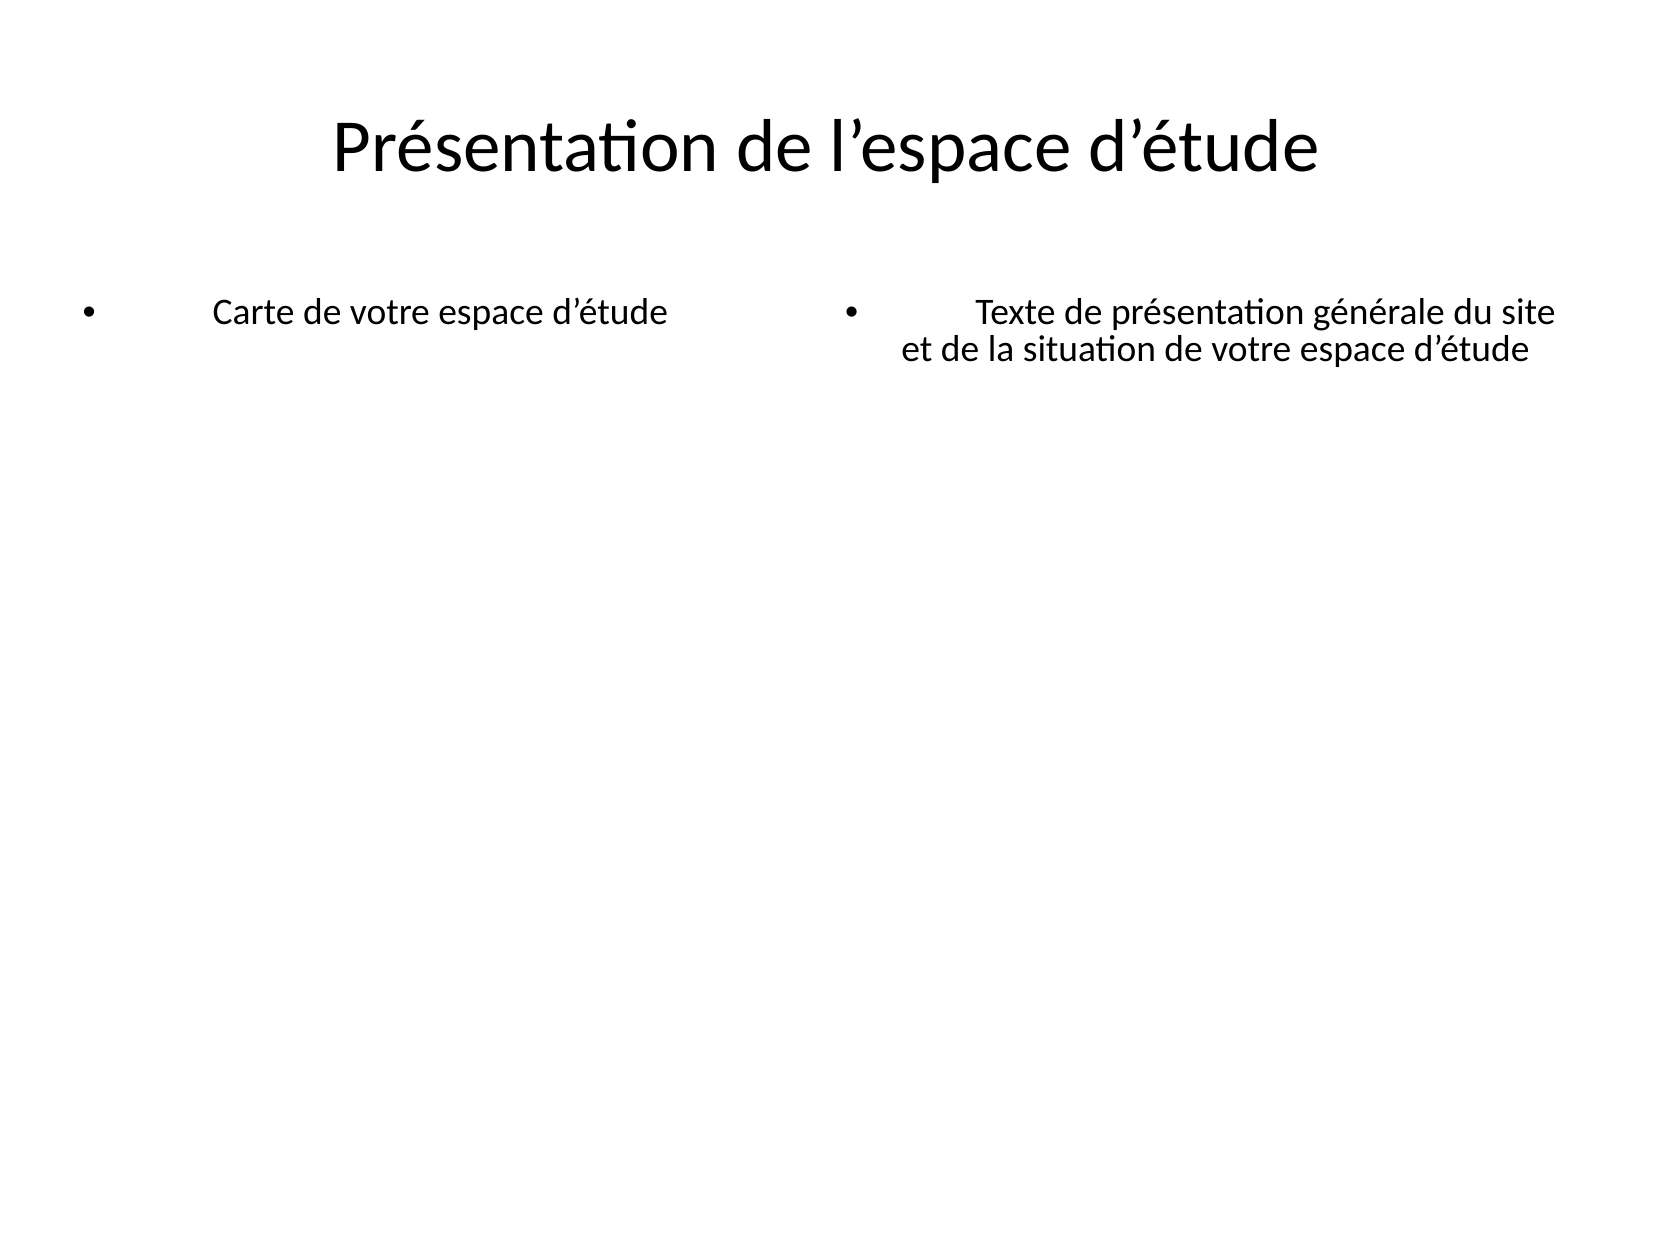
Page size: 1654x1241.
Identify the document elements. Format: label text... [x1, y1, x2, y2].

list • Texte de présentation générale du site et de la situation de votre espace d’étude [845, 290, 1572, 1010]
title Présentation de l’espace d’étude [82, 49, 1571, 257]
list • Carte de votre espace d’étude [82, 290, 809, 1010]
